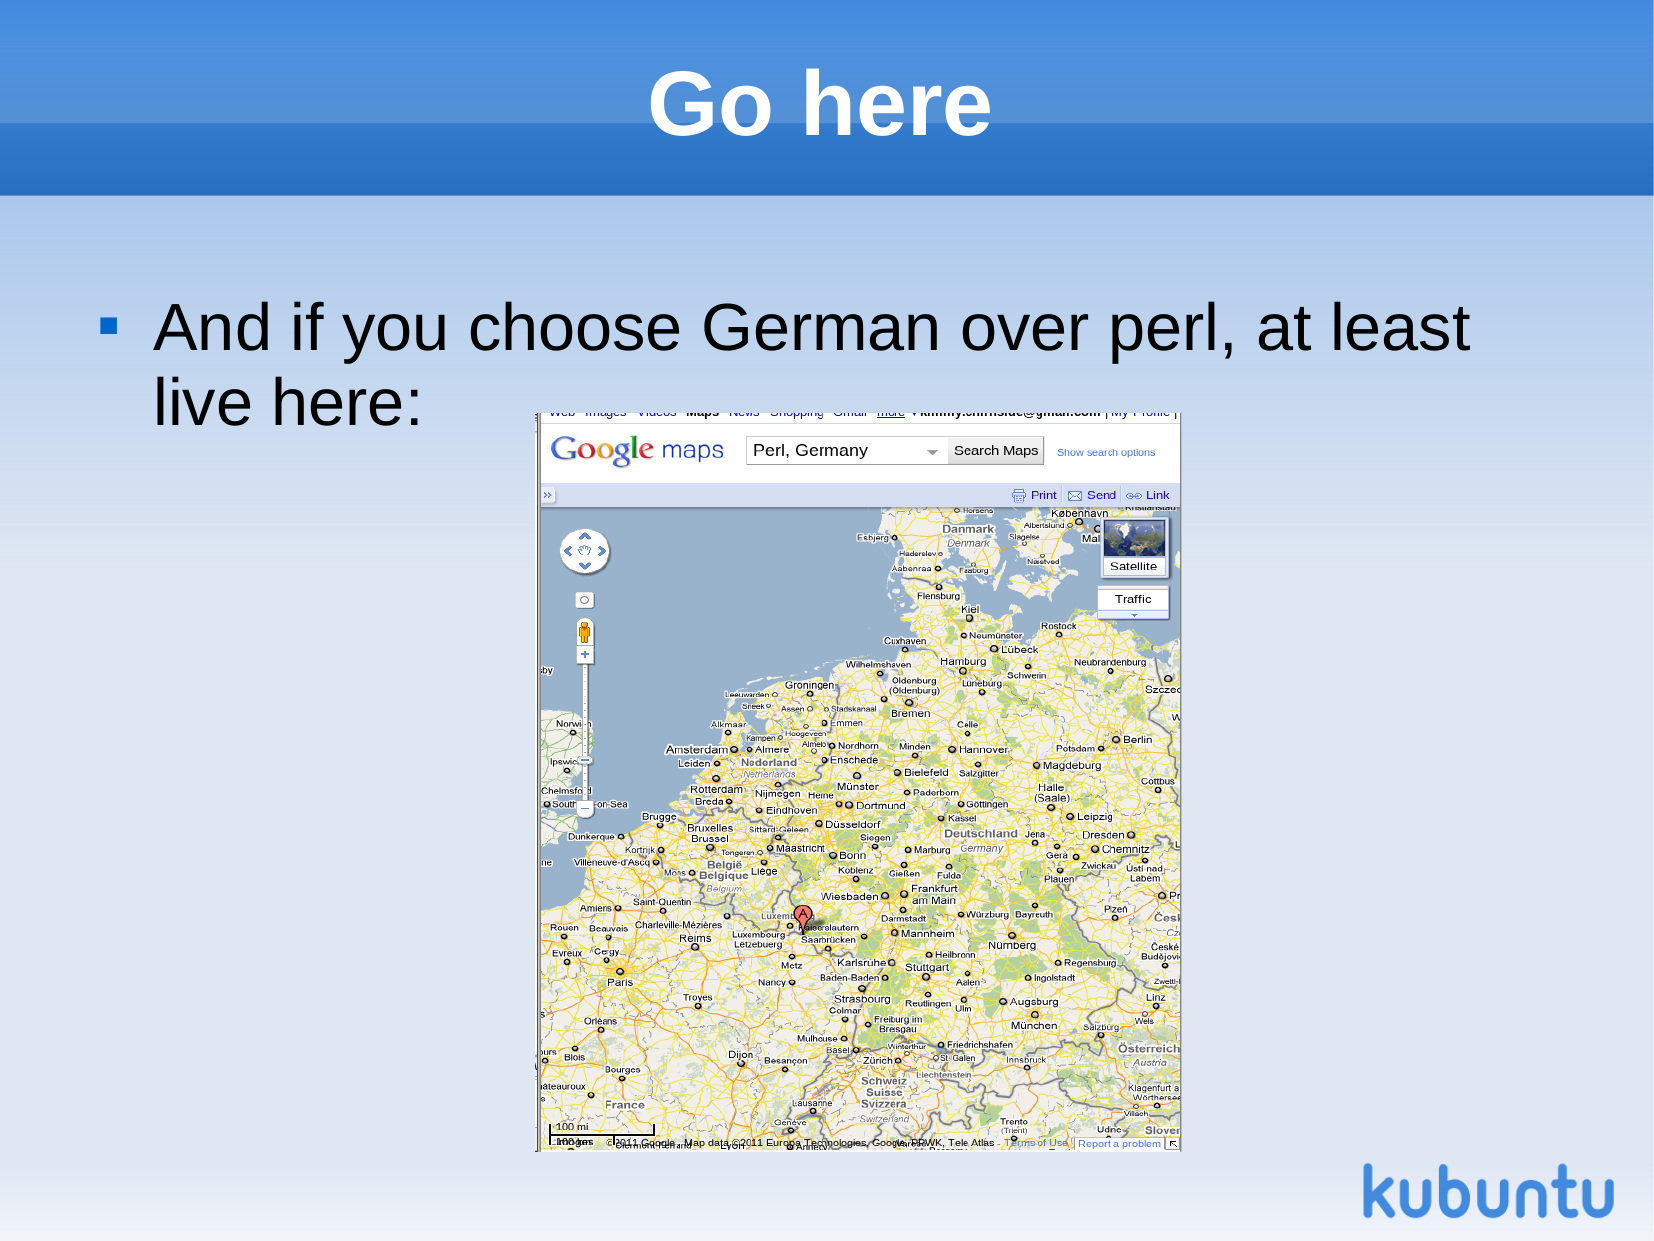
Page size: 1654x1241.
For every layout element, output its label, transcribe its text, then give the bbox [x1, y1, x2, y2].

picture [0, 0, 1654, 1241]
list And if you choose German over perl, at least live here: [82, 290, 1571, 1109]
title Go here [76, 0, 1565, 208]
